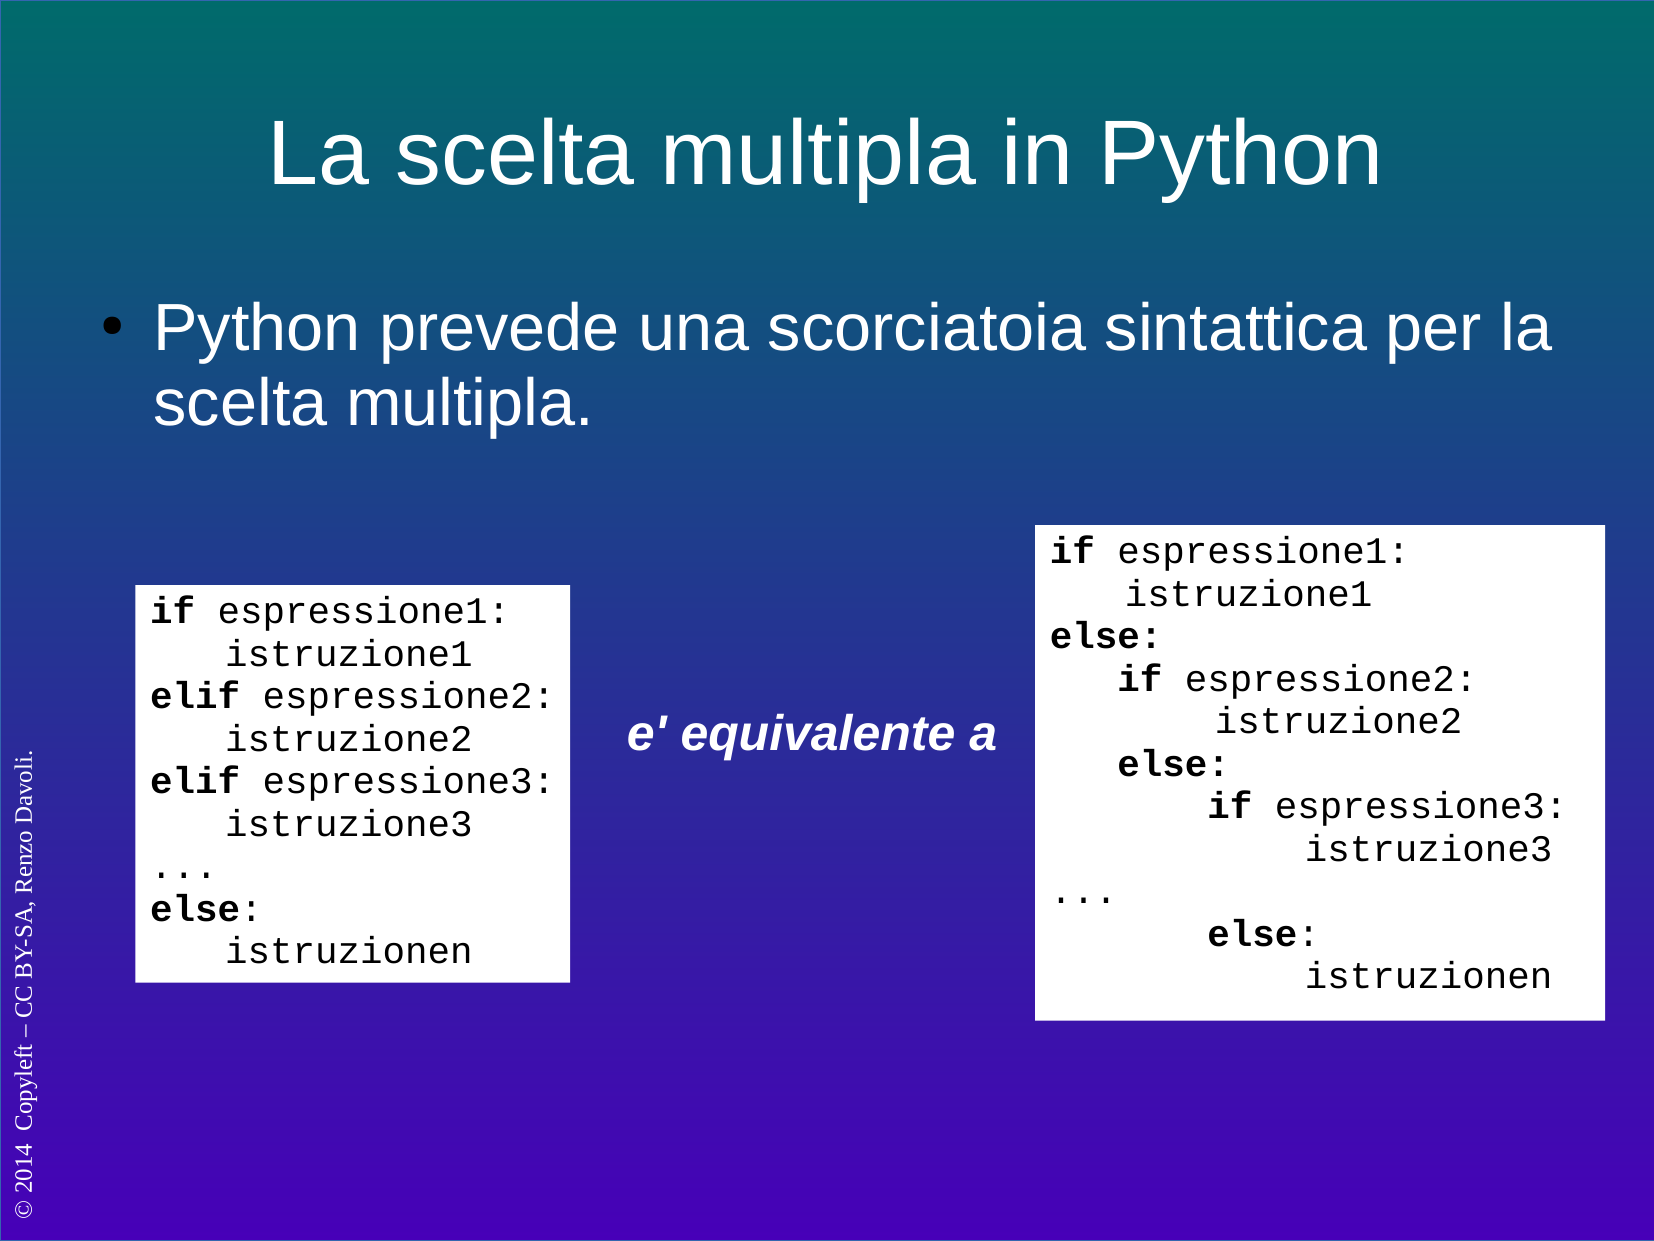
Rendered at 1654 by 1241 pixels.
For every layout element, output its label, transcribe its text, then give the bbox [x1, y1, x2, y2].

text_box if espressione1: istruzione1 else: if espressione2: istruzione2 else: if espressione3: istruzione3 ... else: istruzionen [1035, 525, 1606, 1021]
text_box if espressione1: istruzione1 elif espressione2: istruzione2 elif espressione3: istruzione3 ... else: istruzionen [135, 585, 571, 983]
list e' equivalente a [626, 705, 1231, 796]
list Python prevede una scorciatoia sintattica per la scelta multipla. [82, 290, 1571, 1010]
title La scelta multipla in Python [82, 49, 1571, 257]
